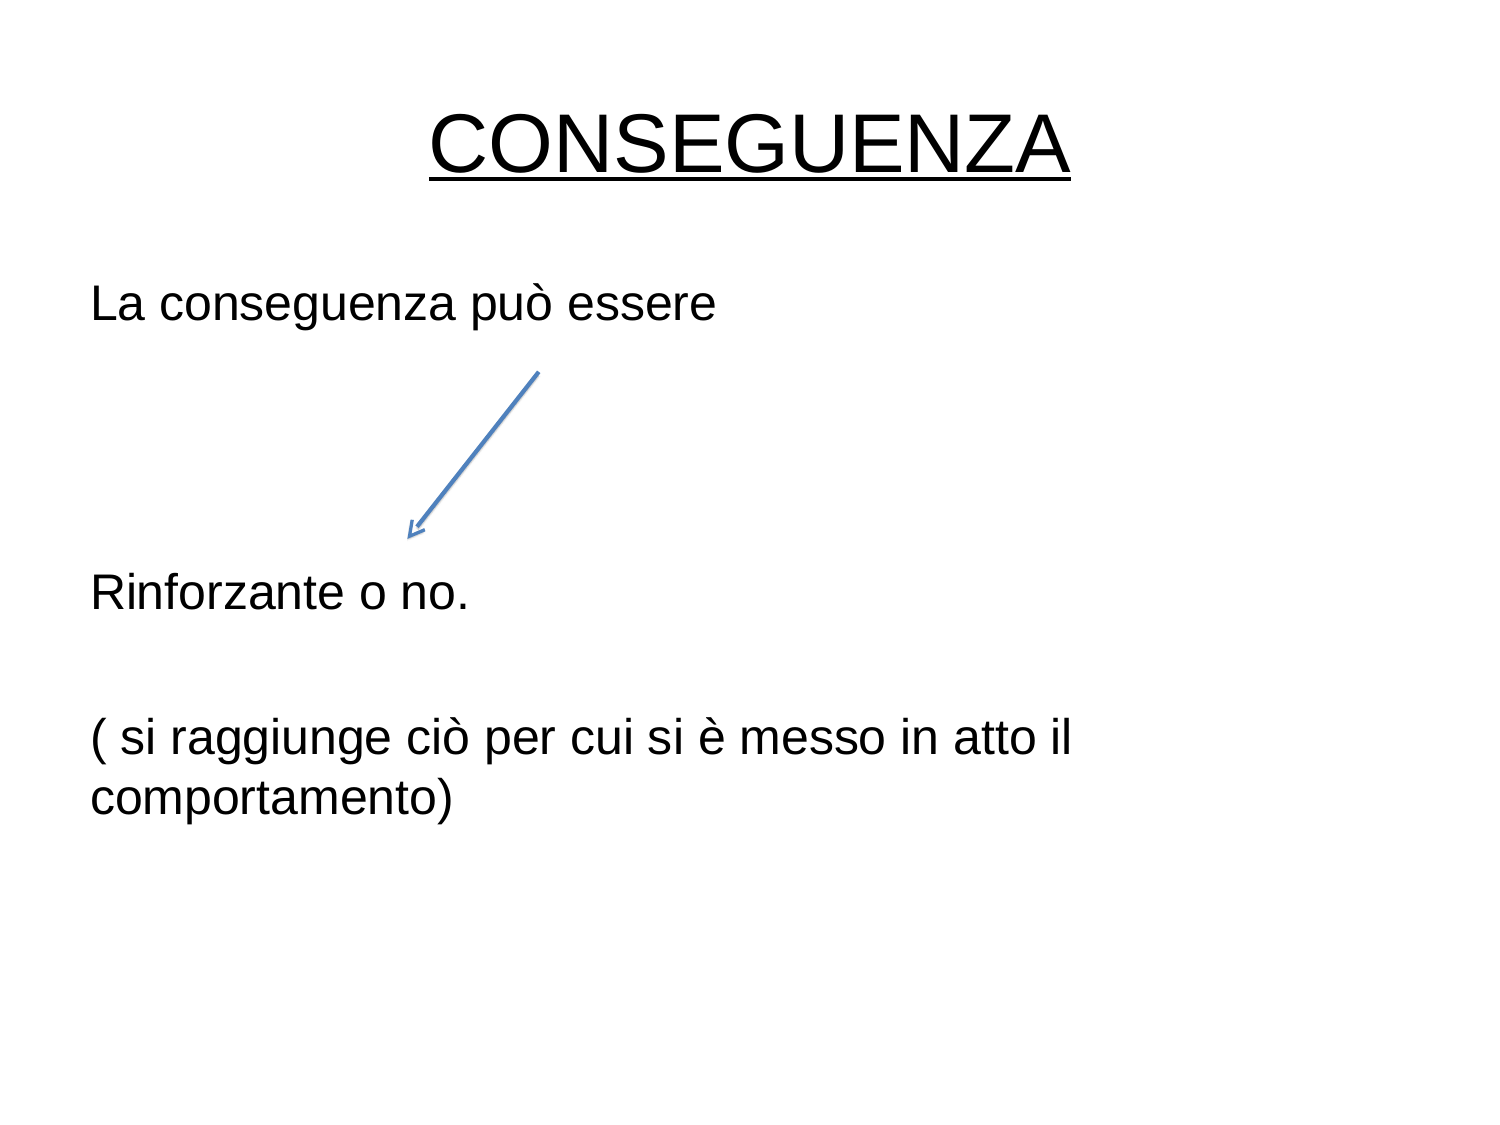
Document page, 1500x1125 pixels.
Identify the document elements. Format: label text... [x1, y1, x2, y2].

list La conseguenza può essere Rinforzante o no. ( si raggiunge ciò per cui si è messo in atto il comportamento) [75, 262, 1426, 1005]
title CONSEGUENZA [75, 45, 1426, 233]
